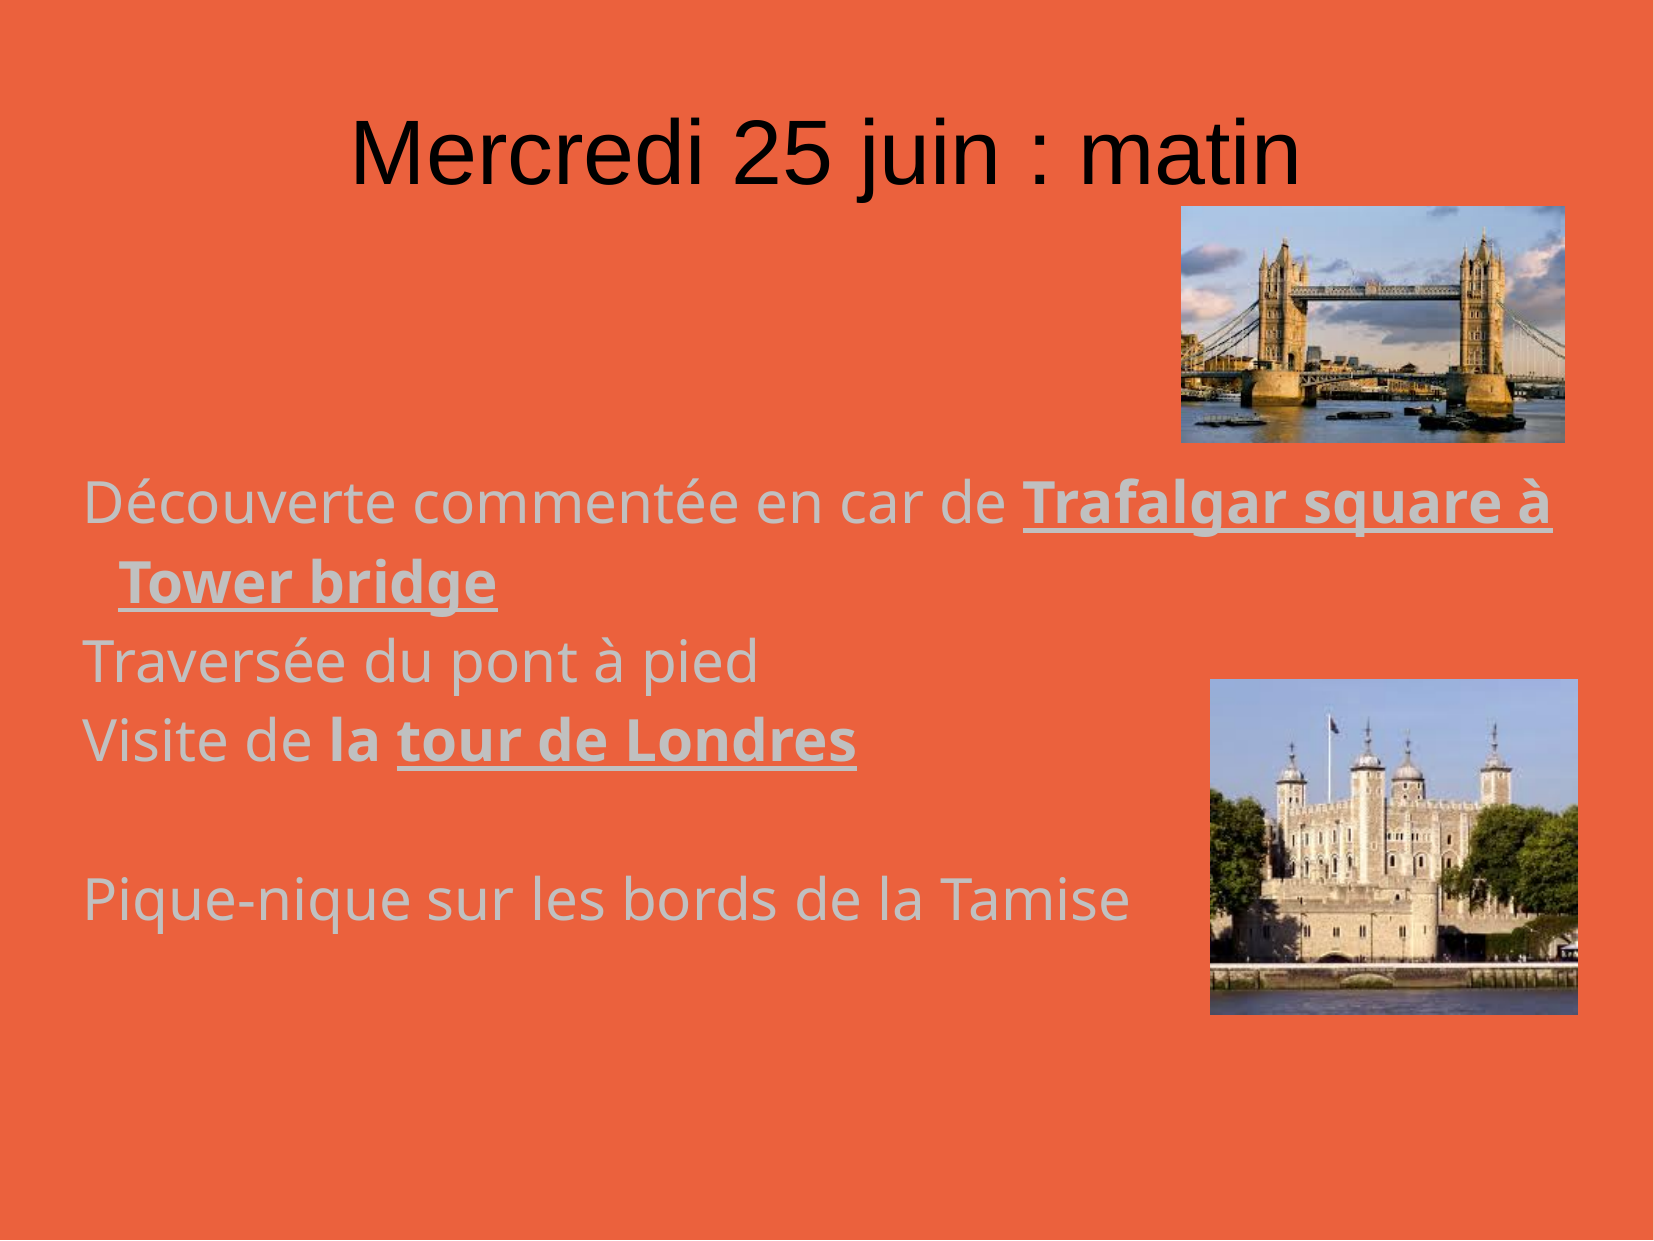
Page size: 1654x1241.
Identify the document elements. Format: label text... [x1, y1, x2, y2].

subtitle Découverte commentée en car de Trafalgar square à Tower bridge Traversée du pont à pied Visite de la tour de Londres Pique-nique sur les bords de la Tamise [82, 290, 1571, 1109]
picture [1181, 206, 1565, 443]
picture [1210, 679, 1578, 1016]
title Mercredi 25 juin : matin [82, 49, 1571, 257]
